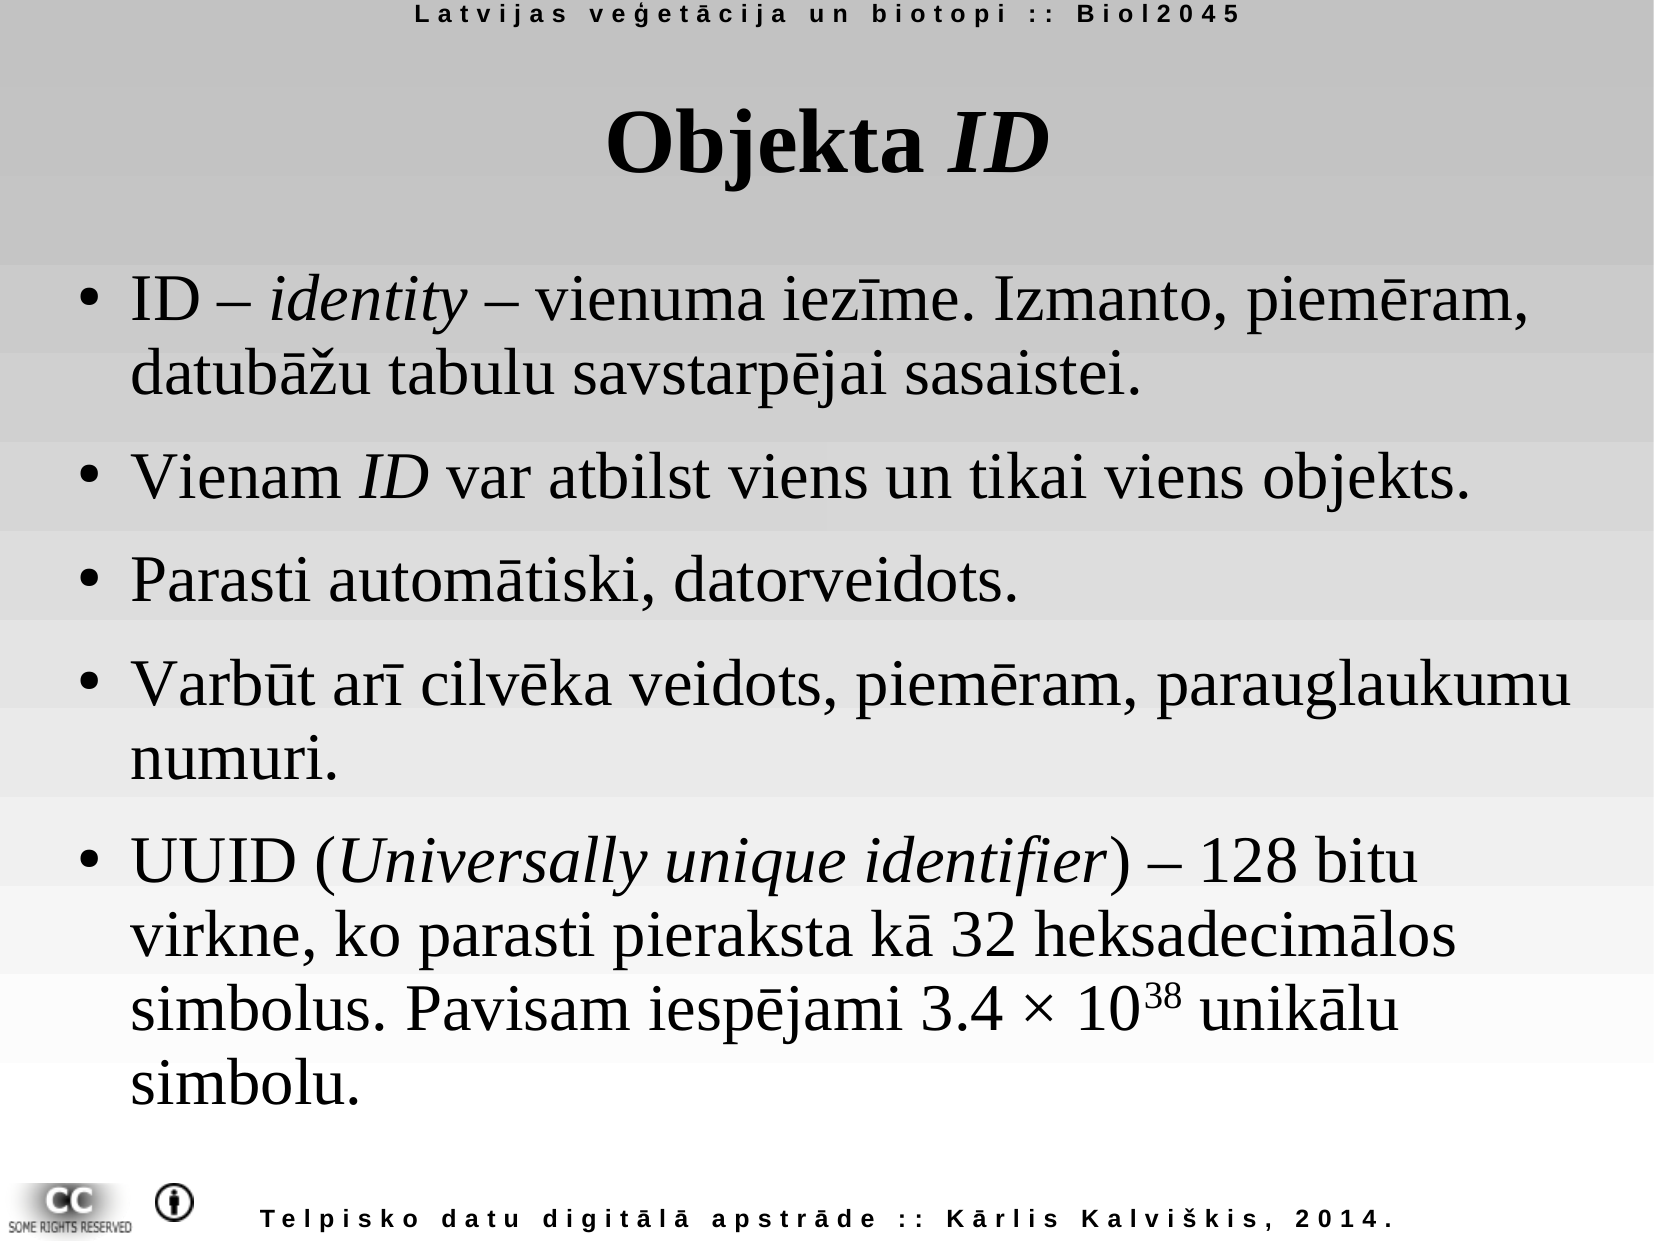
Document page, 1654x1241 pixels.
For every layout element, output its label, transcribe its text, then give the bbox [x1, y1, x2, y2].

title Objekta ID [59, 37, 1596, 246]
list ID – identity – vienuma iezīme. Izmanto, piemēram, datubāžu tabulu savstarpējai sasaistei. Vienam ID var atbilst viens un tikai viens objekts. Parasti automātiski, datorveidots. Varbūt arī cilvēka veidots, piemēram, parauglaukumu numuri. UUID (Universally unique identifier) – 128 bitu virkne, ko parasti pieraksta kā 32 heksadecimālos simbolus. Pavisam iespējami 3.4 × 1038 unikālu simbolu. [59, 261, 1596, 1175]
picture [0, 0, 1654, 1241]
